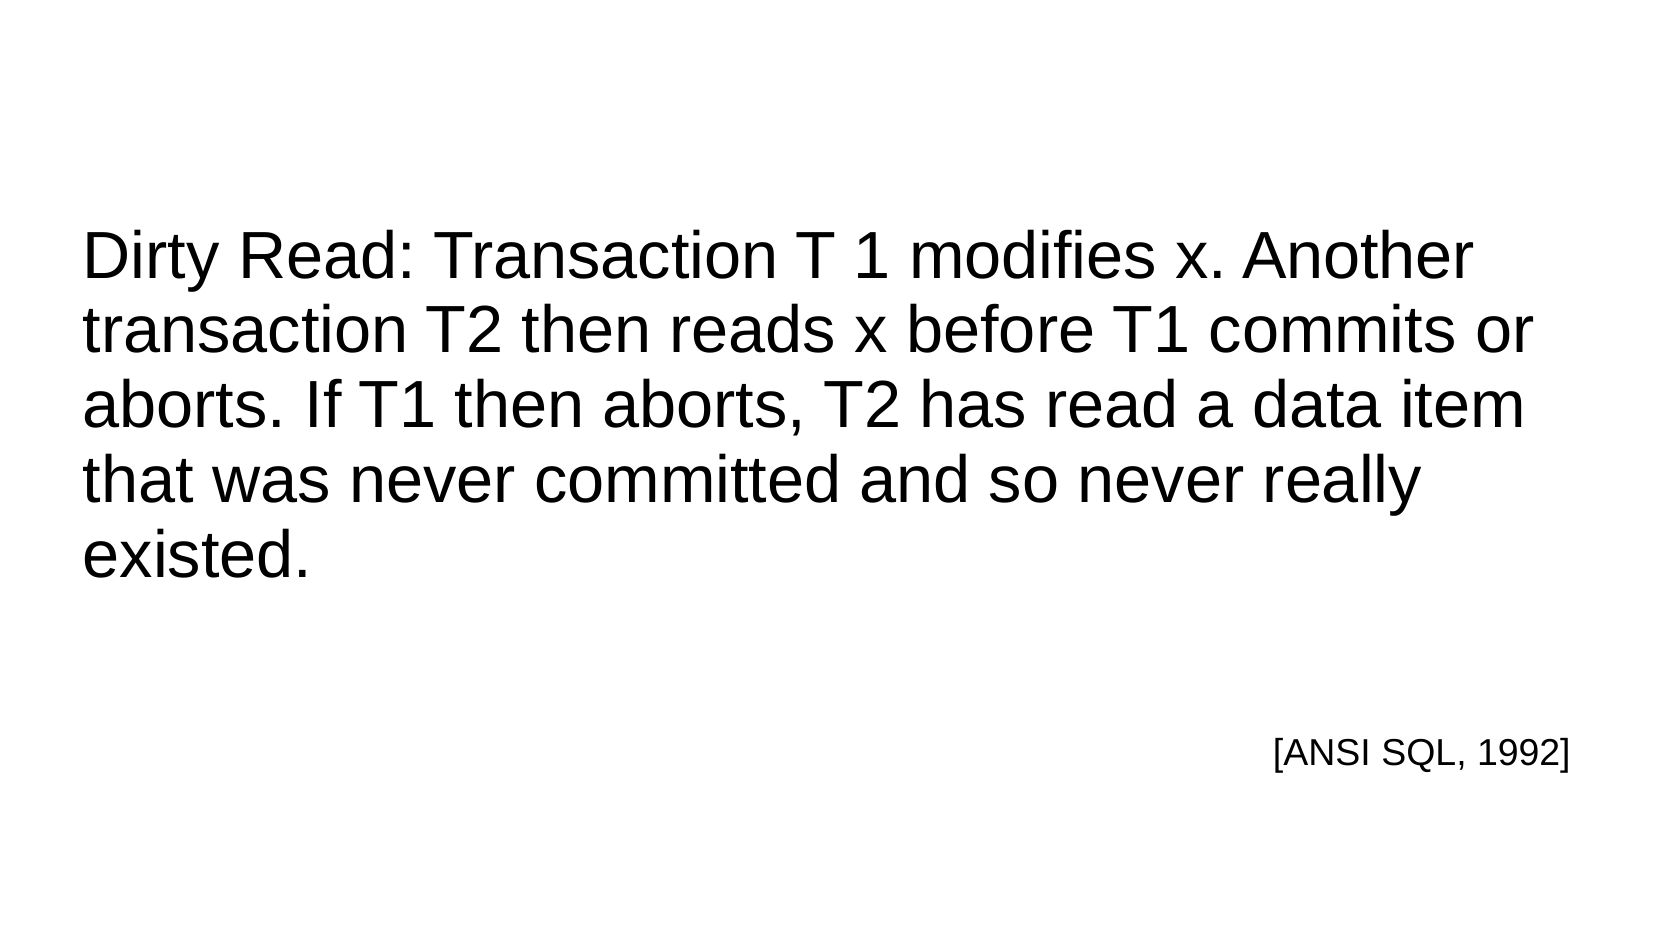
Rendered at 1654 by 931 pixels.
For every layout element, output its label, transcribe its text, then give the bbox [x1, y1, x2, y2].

list Dirty Read: Transaction T 1 modifies x. Another transaction T2 then reads x before T1 commits or aborts. If T1 then aborts, T2 has read a data item that was never committed and so never really existed. [82, 217, 1571, 674]
title [ANSI SQL, 1992] [82, 674, 1571, 831]
